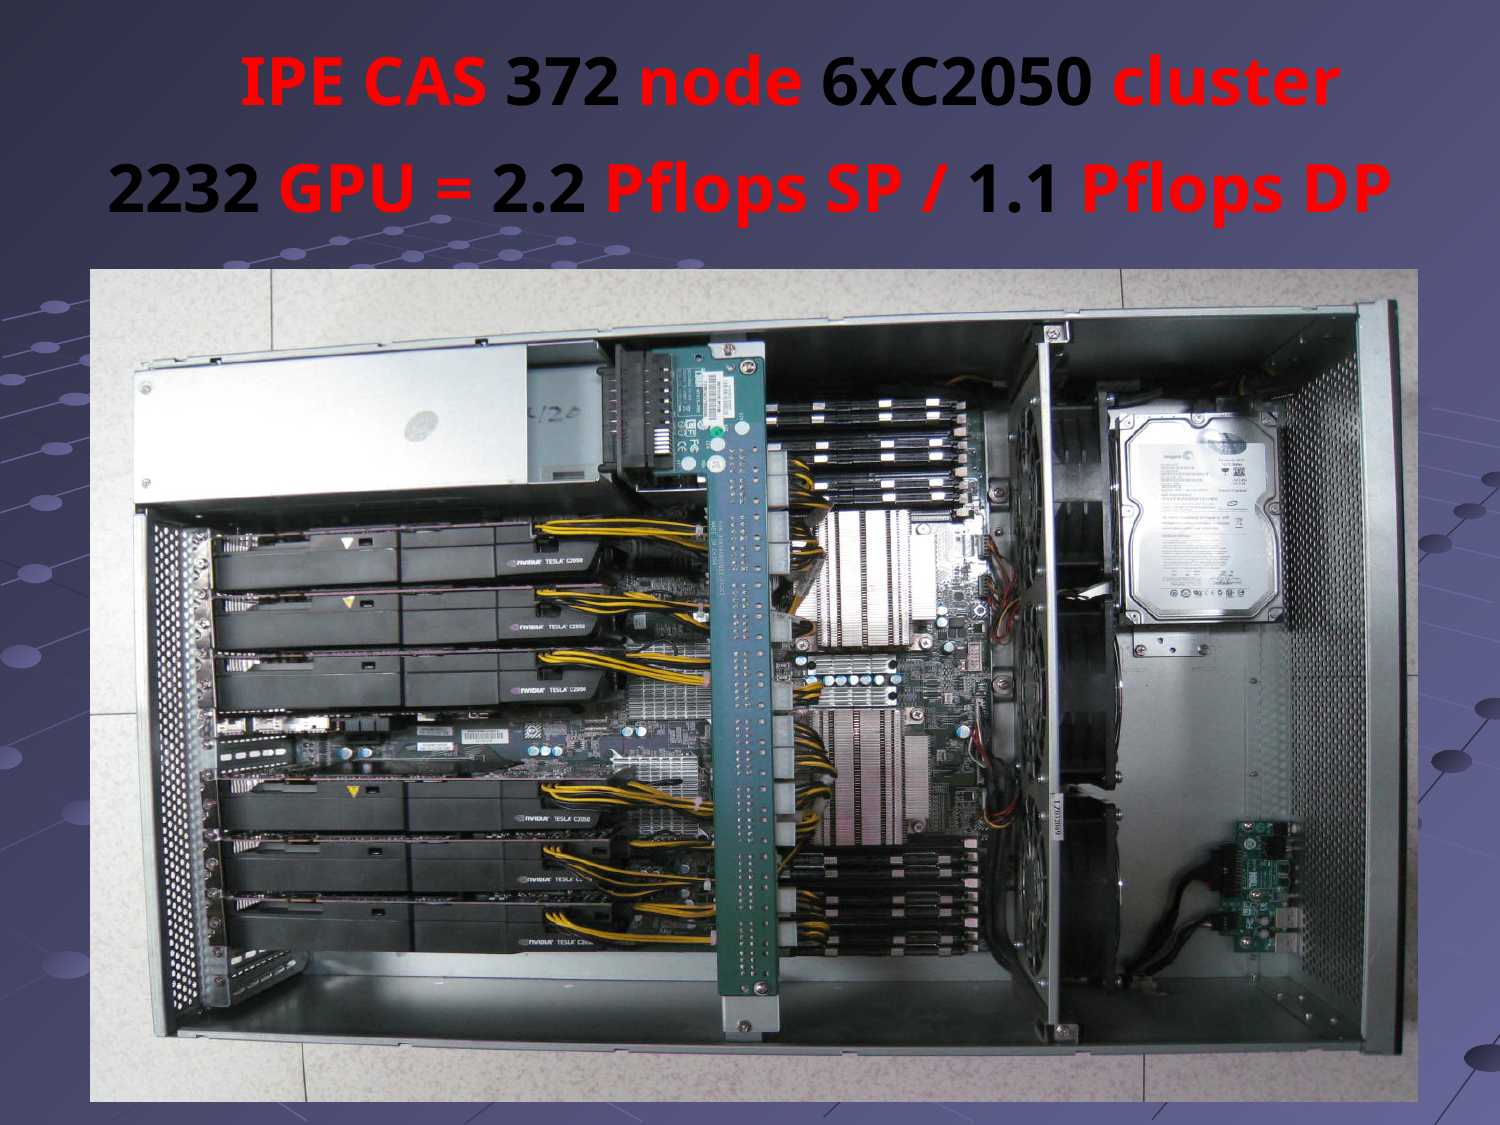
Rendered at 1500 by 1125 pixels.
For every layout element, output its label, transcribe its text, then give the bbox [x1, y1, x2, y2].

picture [90, 269, 1418, 1102]
text_box IPE CAS 372 node 6xC2050 cluster [225, 30, 1357, 127]
text_box 2232 GPU = 2.2 Pflops SP / 1.1 Pflops DP [92, 138, 1409, 234]
